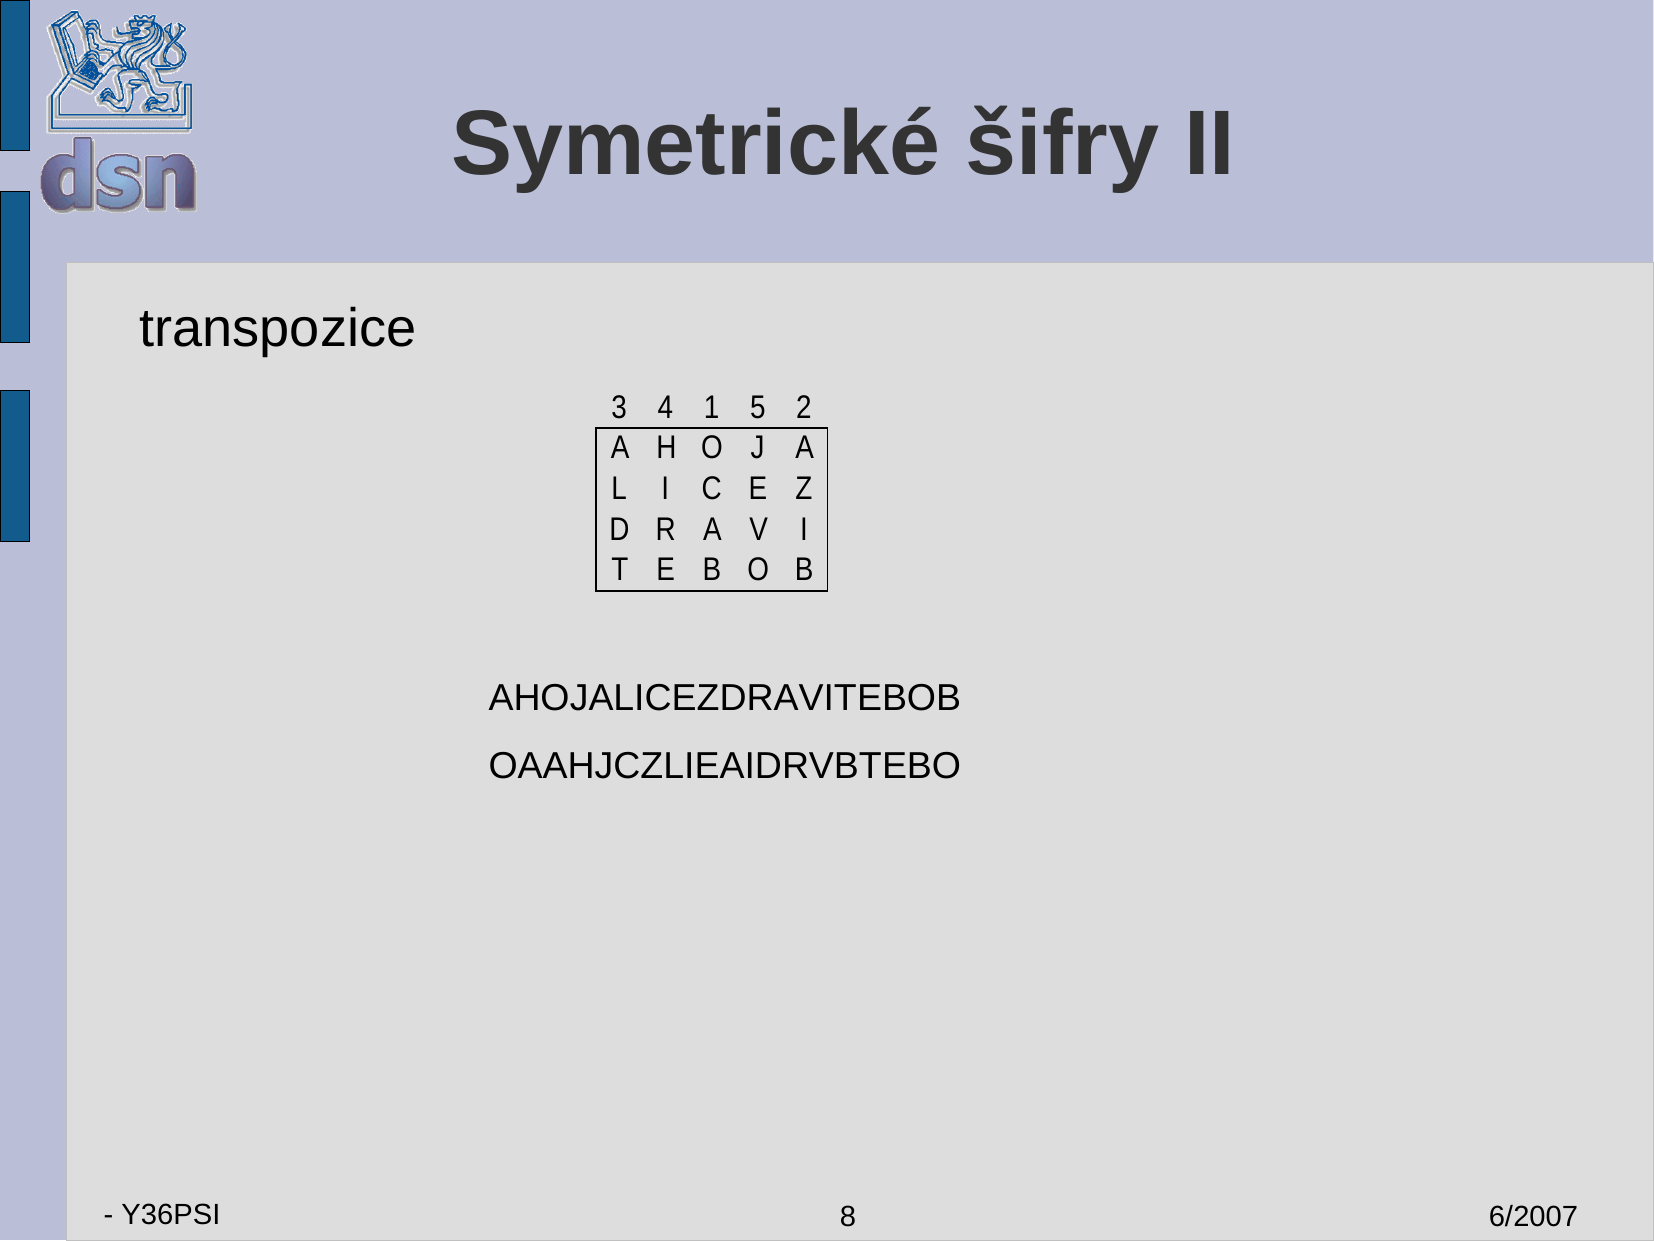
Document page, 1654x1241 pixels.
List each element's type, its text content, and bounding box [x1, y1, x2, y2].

title Symetrické šifry II [210, 39, 1478, 247]
text_box AHOJALICEZDRAVITEBOB [473, 668, 977, 726]
chart [594, 387, 829, 593]
picture [10, 10, 223, 230]
text_box OAAHJCZLIEAIDRVBTEBO [473, 737, 977, 795]
list transpozice [121, 297, 1534, 369]
